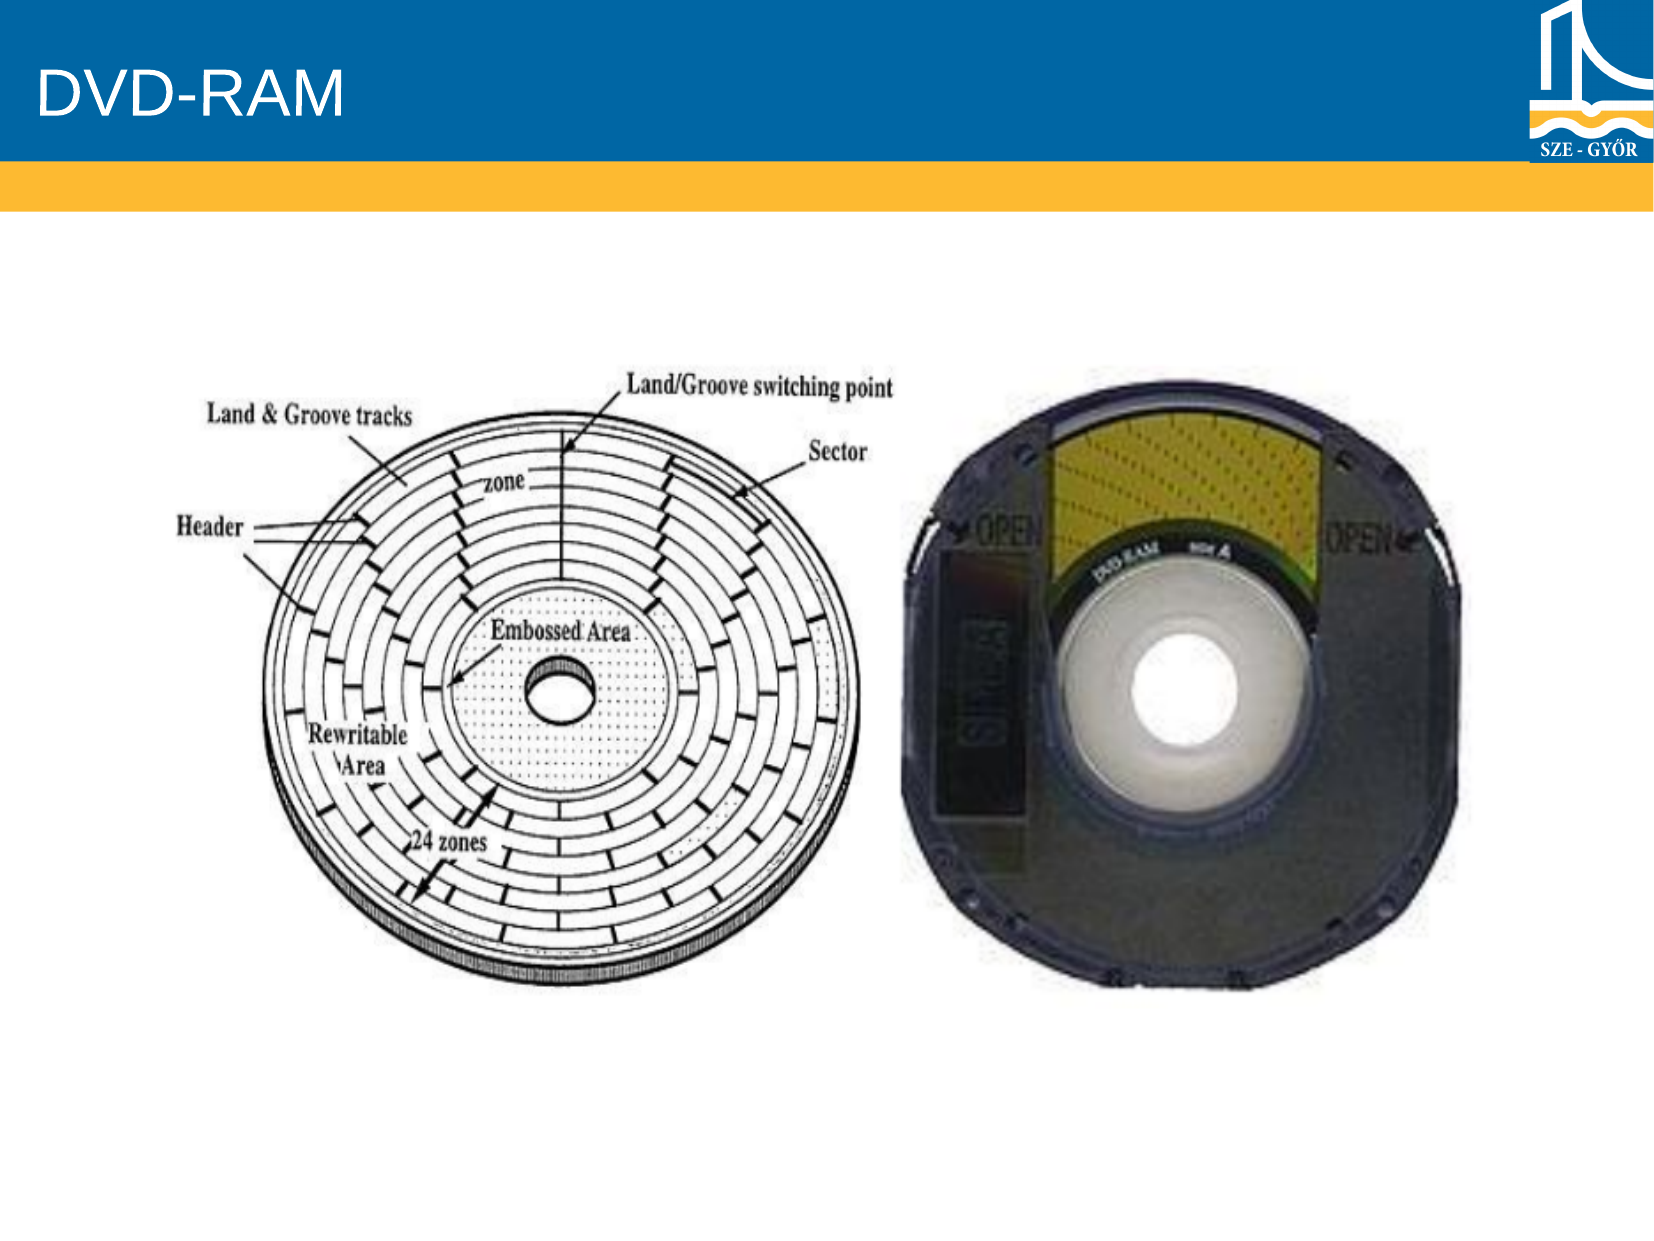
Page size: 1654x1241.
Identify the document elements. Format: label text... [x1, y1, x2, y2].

picture [1529, 0, 1654, 163]
picture [148, 354, 1512, 1040]
text_box DVD-RAM [34, 48, 1524, 144]
